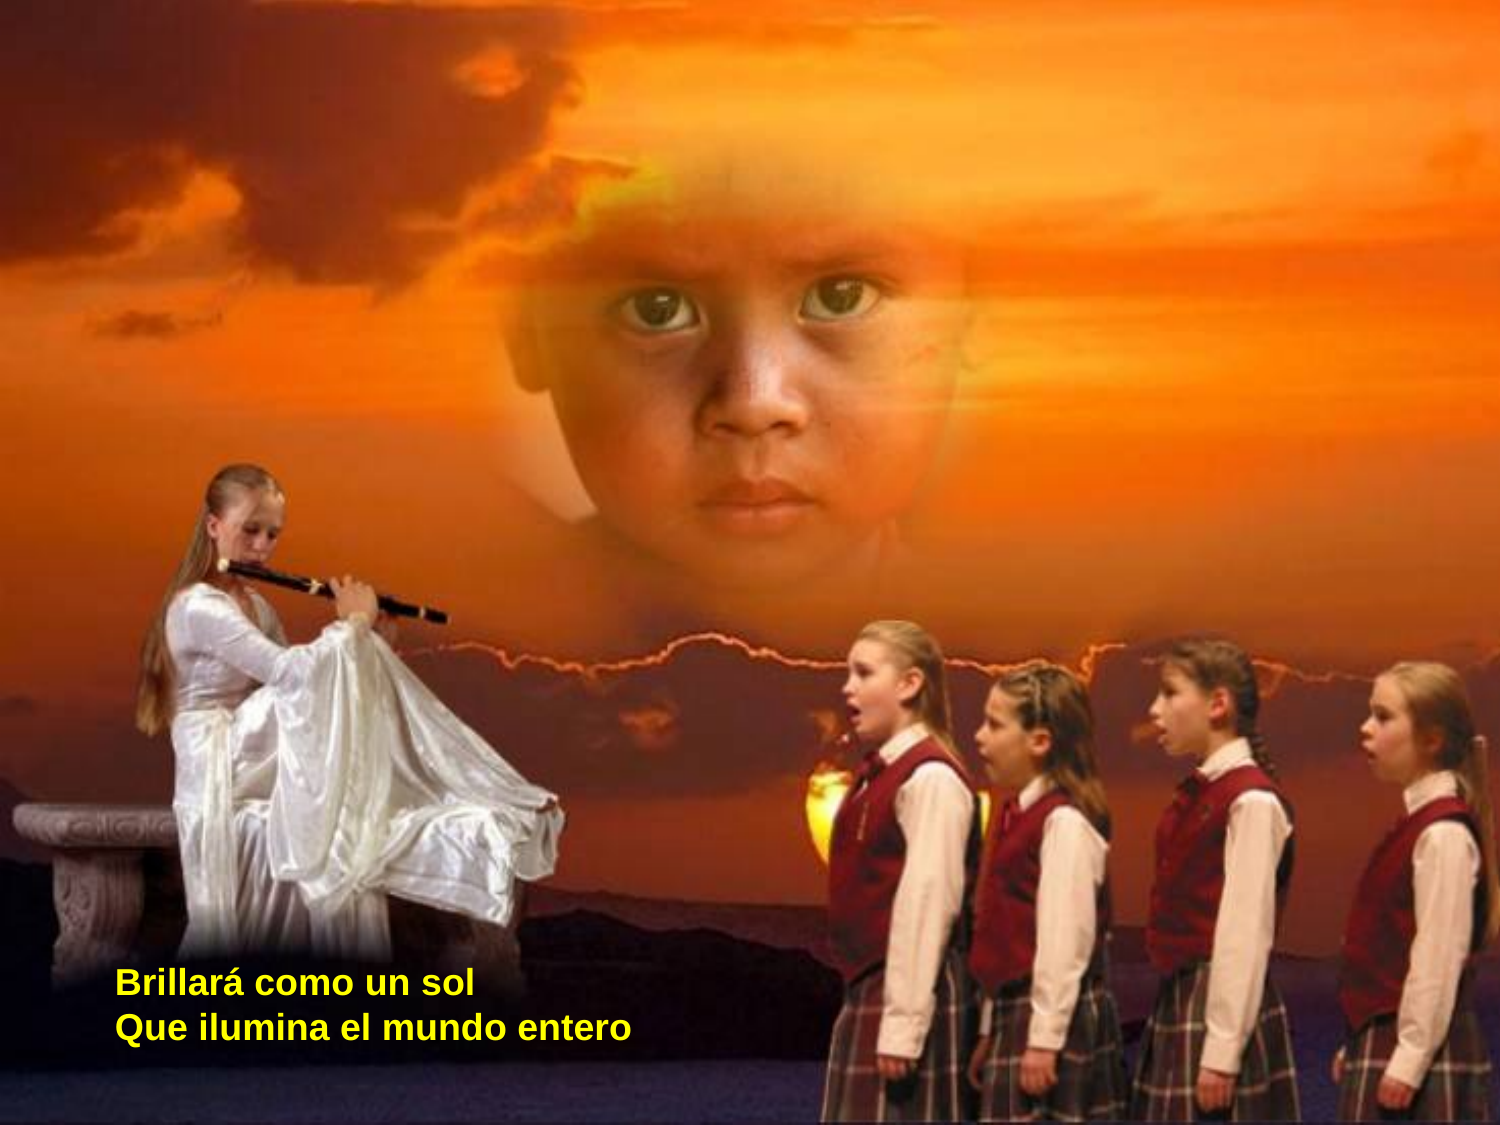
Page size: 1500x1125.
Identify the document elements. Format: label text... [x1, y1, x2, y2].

text_box Brillará como un sol Que ilumina el mundo entero [100, 949, 688, 1056]
picture [0, 0, 1500, 1125]
